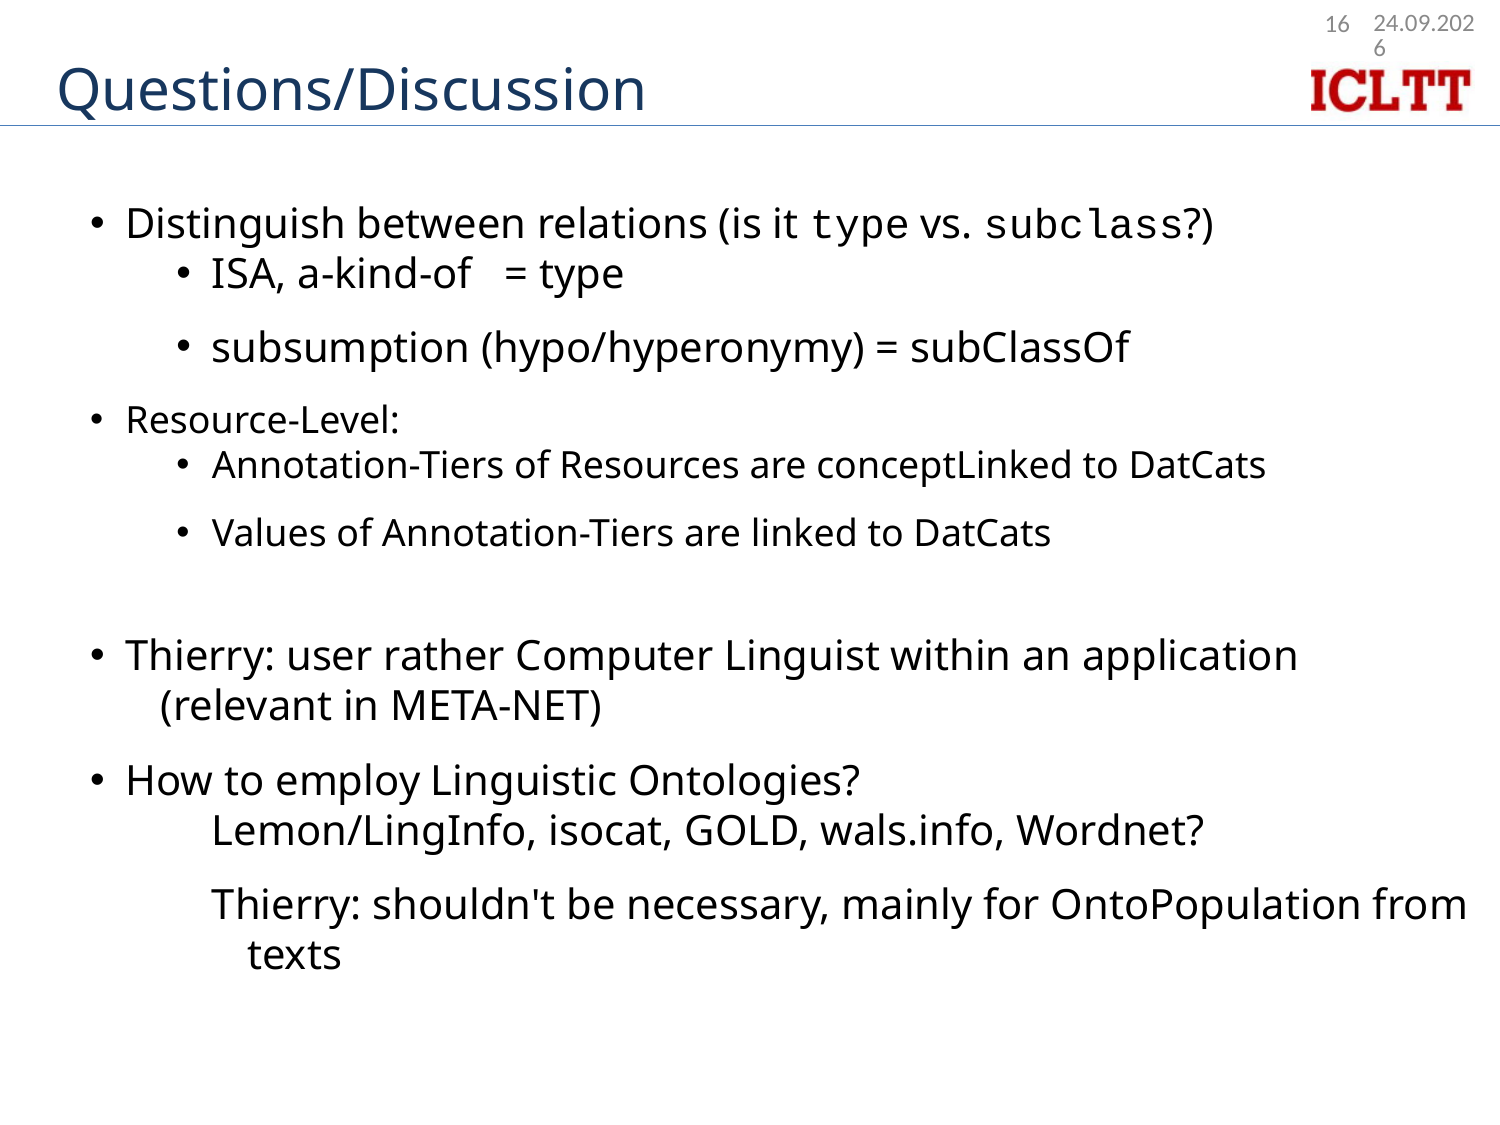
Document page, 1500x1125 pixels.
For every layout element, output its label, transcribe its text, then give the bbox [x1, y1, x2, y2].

list Distinguish between relations (is it type vs. subclass?) ISA, a-kind-of = type subsumption (hypo/hyperonymy) = subClassOf Resource-Level: Annotation-Tiers of Resources are conceptLinked to DatCats Values of Annotation-Tiers are linked to DatCats Thierry: user rather Computer Linguist within an application (relevant in META-NET) How to employ Linguistic Ontologies? Lemon/LingInfo, isocat, GOLD, wals.info, Wordnet? Thierry: shouldn't be necessary, mainly for OntoPopulation from texts [75, 189, 1500, 1010]
picture [1426, 61, 1475, 121]
title Questions/Discussion [41, 45, 1426, 126]
